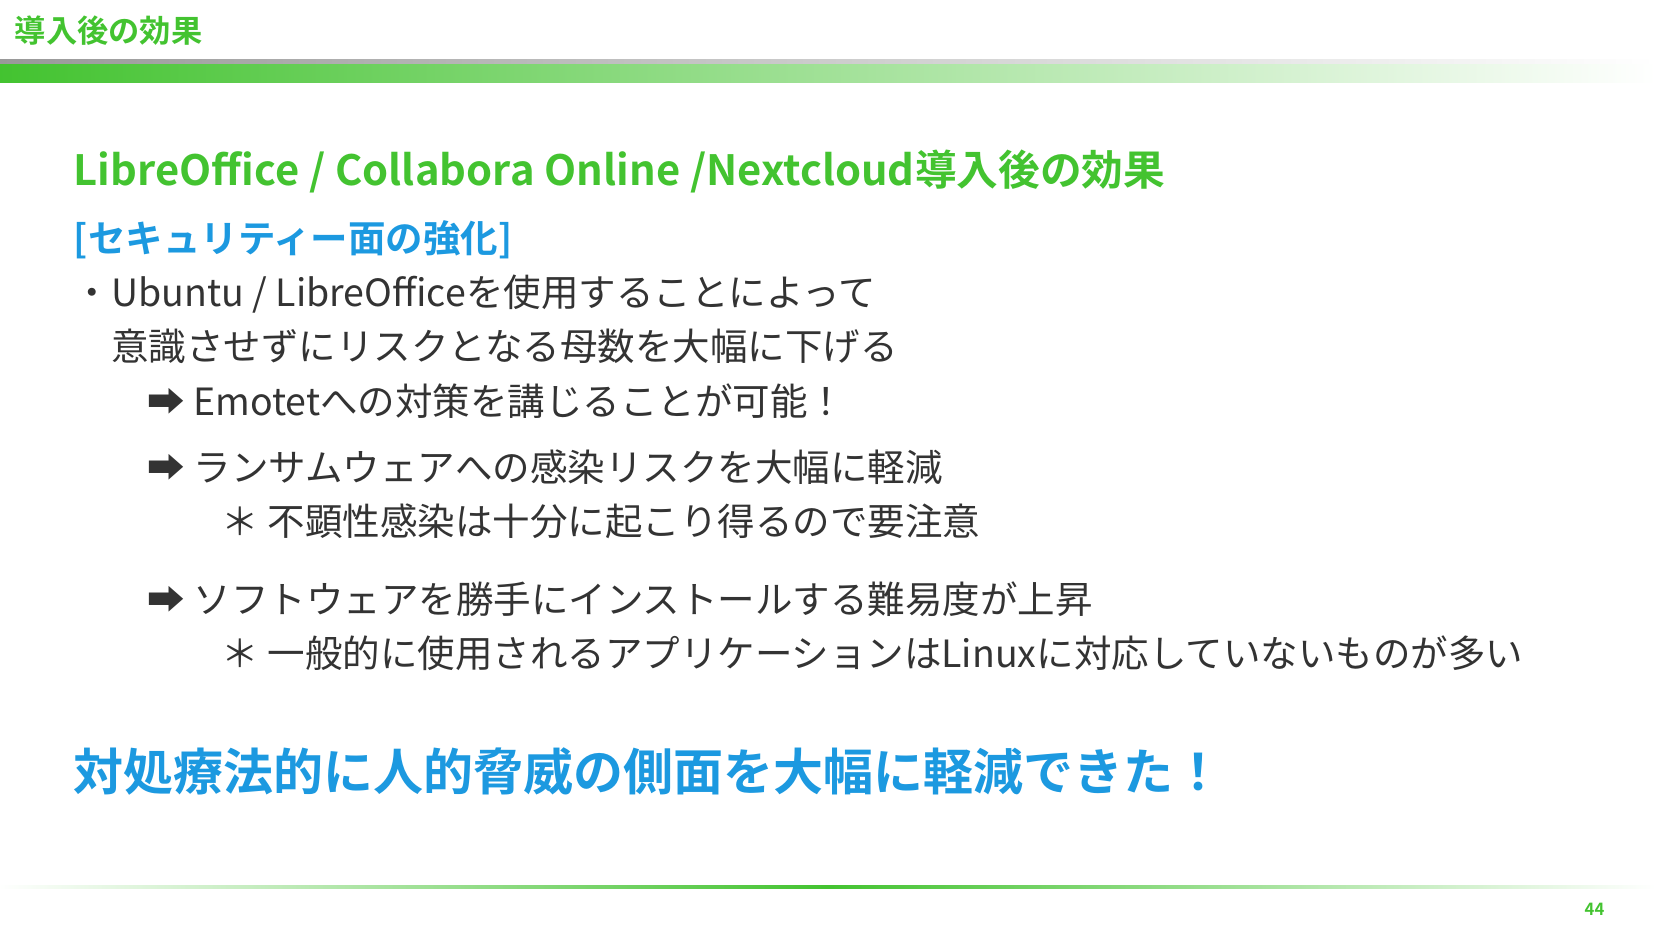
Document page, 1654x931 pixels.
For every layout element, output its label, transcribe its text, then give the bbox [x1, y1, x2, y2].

text_box 導入後の効果 [0, 0, 1376, 59]
text_box [0, 59, 1654, 83]
text_box [0, 885, 1654, 889]
text_box <番号> [1535, 888, 1654, 928]
text_box LibreOffice / Collabora Online /Nextcloud導入後の効果 [セキュリティー面の強化] ・Ubuntu / LibreOfficeを使用することによって 意識させずにリスクとなる母数を大幅に下げる ➡ Emotetへの対策を講じることが可能！ ➡ ランサムウェアへの感染リスクを大幅に軽減 ＊ 不顕性感染は十分に起こり得るので要注意 ➡ ソフトウェアを勝手にインストールする難易度が上昇 ＊ 一般的に使用されるアプリケーションはLinuxに対応していないものが多い 対処療法的に人的脅威の側面を大幅に軽減できた！ [59, 129, 1625, 857]
